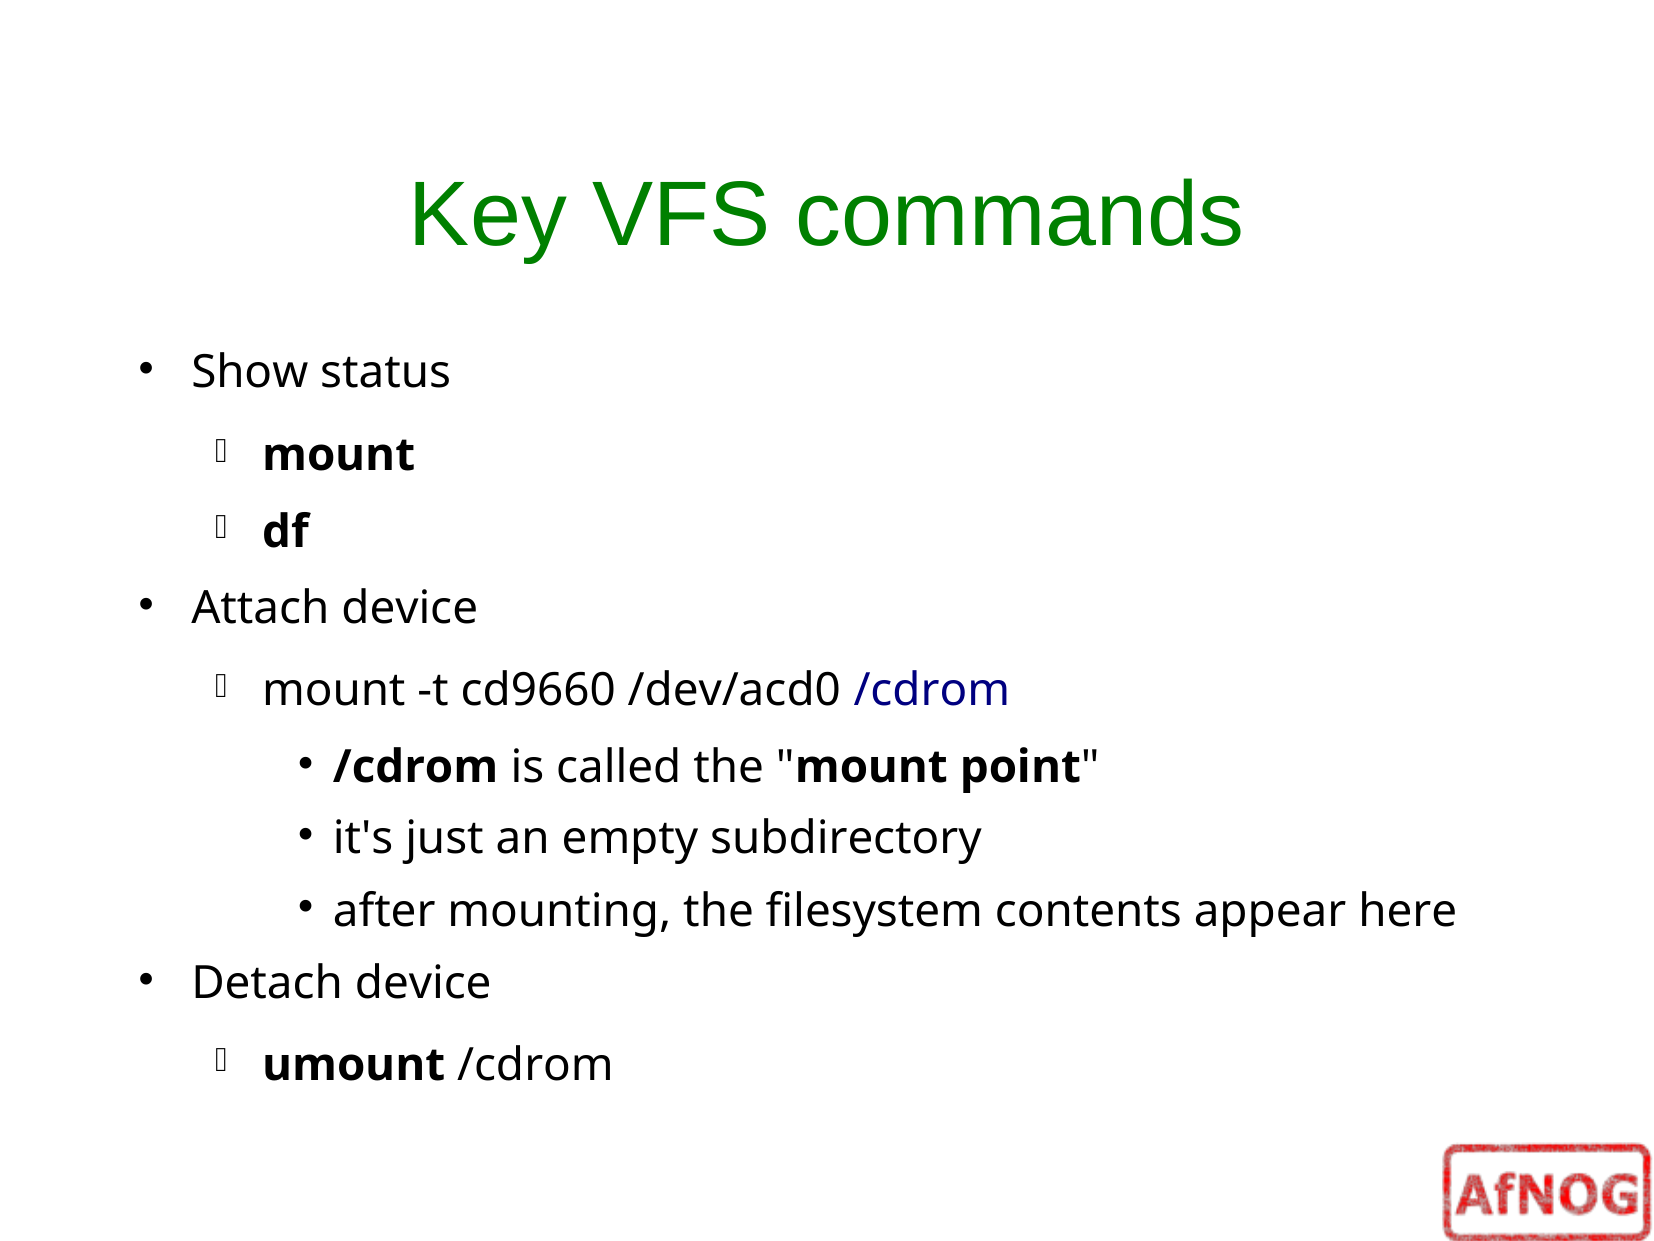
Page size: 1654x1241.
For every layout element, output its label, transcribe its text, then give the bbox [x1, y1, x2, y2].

list Show status mount df Attach device mount -t cd9660 /dev/acd0 /cdrom /cdrom is called the "mount point" it's just an empty subdirectory after mounting, the filesystem contents appear here Detach device umount /cdrom [121, 344, 1534, 1241]
picture [1534, 1141, 1654, 1241]
title Key VFS commands [121, 67, 1534, 344]
